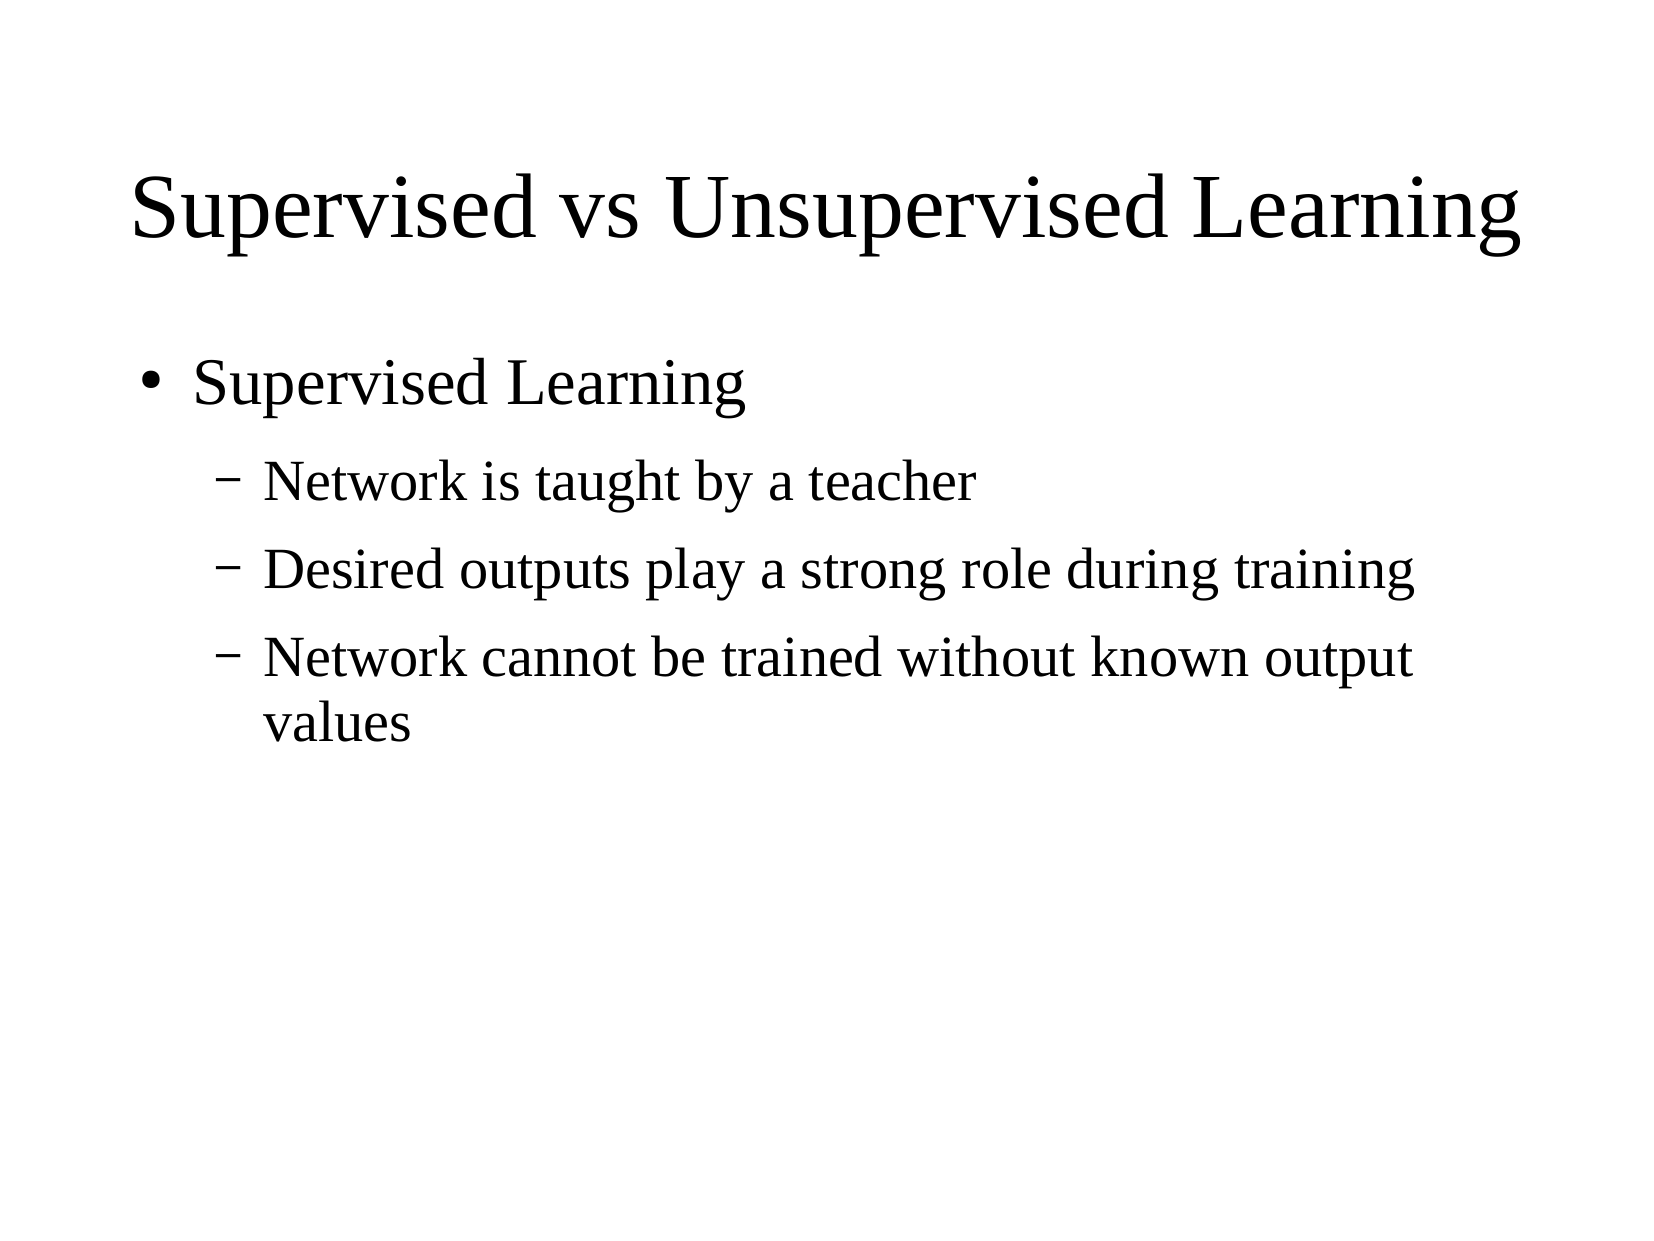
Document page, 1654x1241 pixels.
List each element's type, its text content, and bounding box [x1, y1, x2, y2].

title Supervised vs Unsupervised Learning [121, 102, 1534, 311]
list Supervised Learning Network is taught by a teacher Desired outputs play a strong role during training Network cannot be trained without known output values [121, 344, 1534, 1127]
